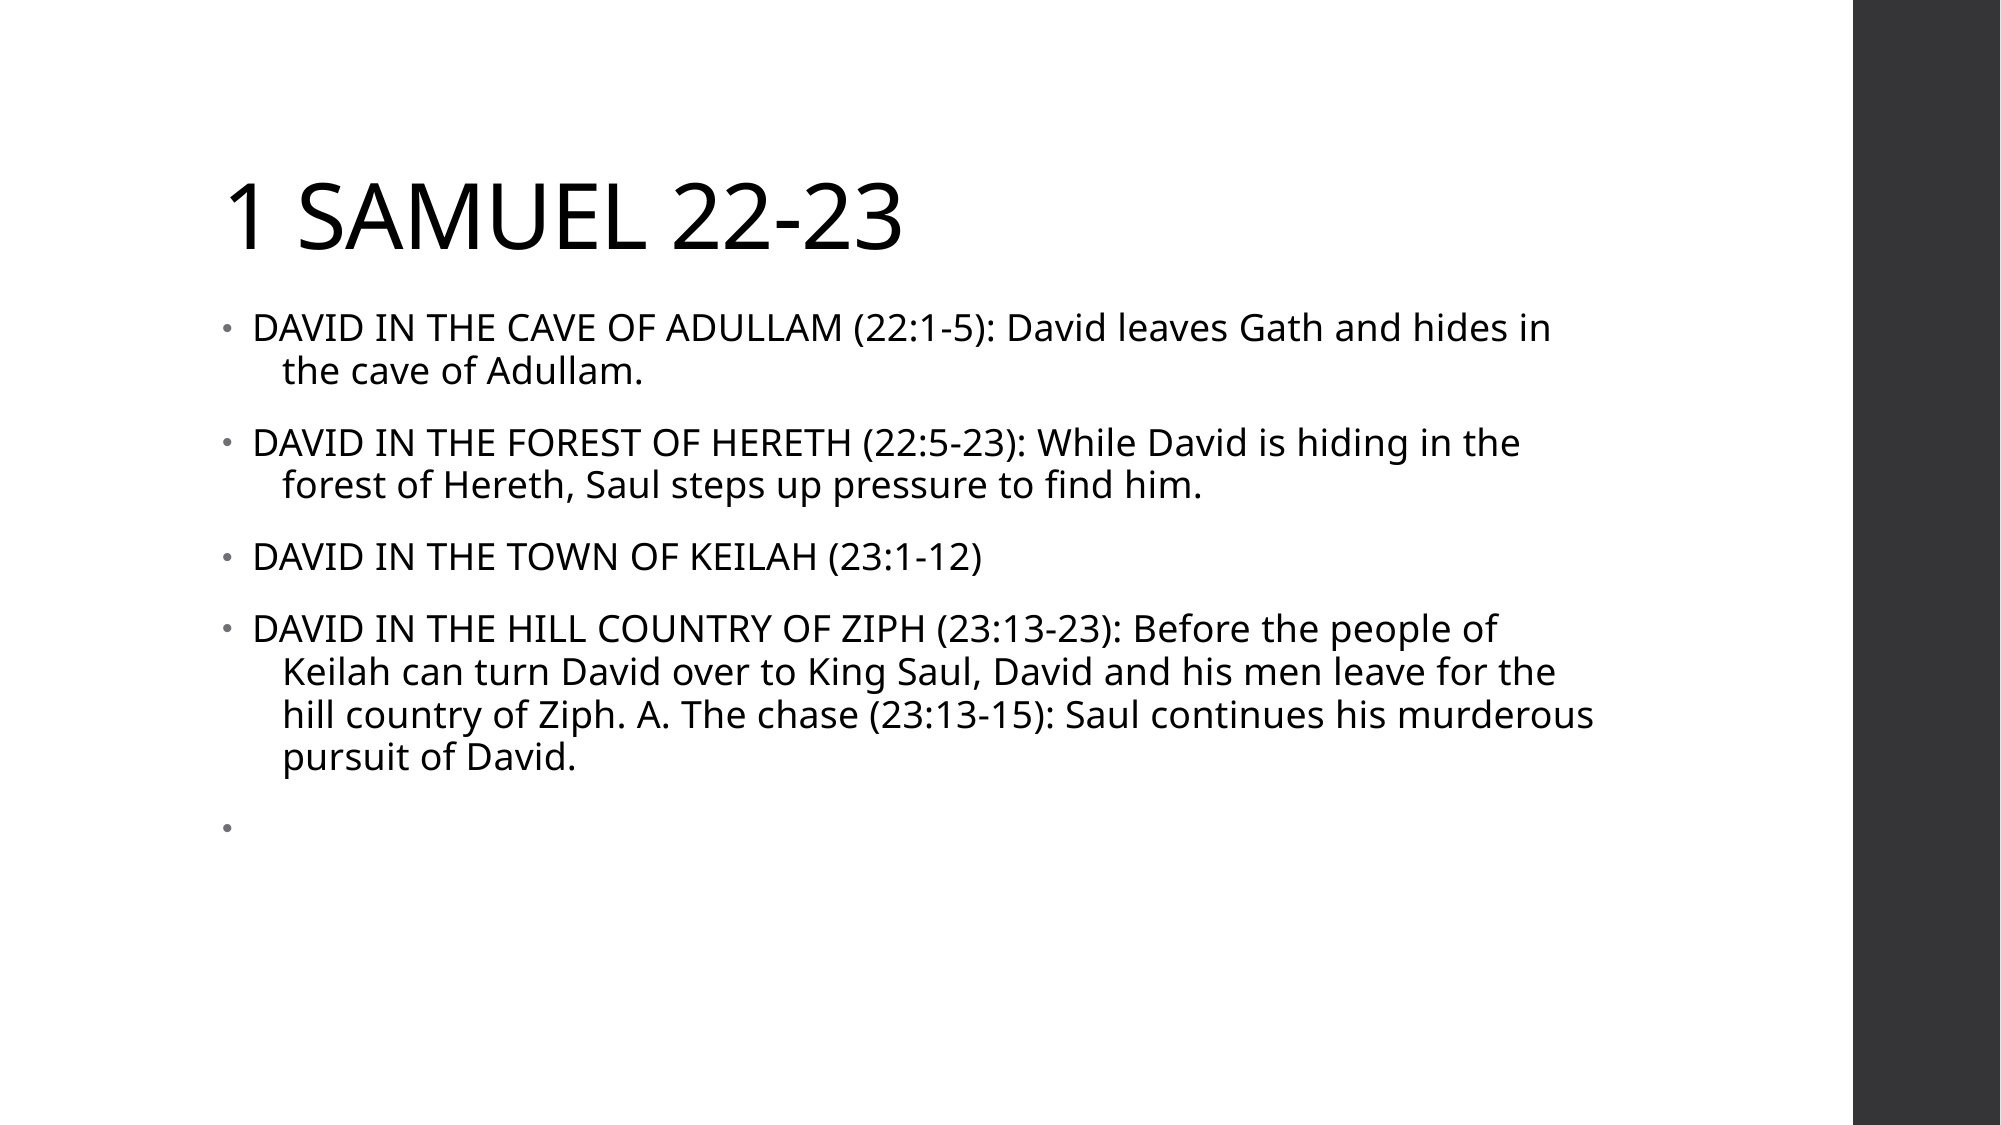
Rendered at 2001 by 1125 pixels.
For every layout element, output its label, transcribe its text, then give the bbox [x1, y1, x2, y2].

title 1 SAMUEL 22-23 [206, 60, 1797, 278]
list DAVID IN THE CAVE OF ADULLAM (22:1-5): David leaves Gath and hides in the cave of Adullam. DAVID IN THE FOREST OF HERETH (22:5-23): While David is hiding in the forest of Hereth, Saul steps up pressure to find him. DAVID IN THE TOWN OF KEILAH (23:1-12) DAVID IN THE HILL COUNTRY OF ZIPH (23:13-23): Before the people of Keilah can turn David over to King Saul, David and his men leave for the hill country of Ziph. A. The chase (23:13-15): Saul continues his murderous pursuit of David. [206, 299, 1617, 1014]
